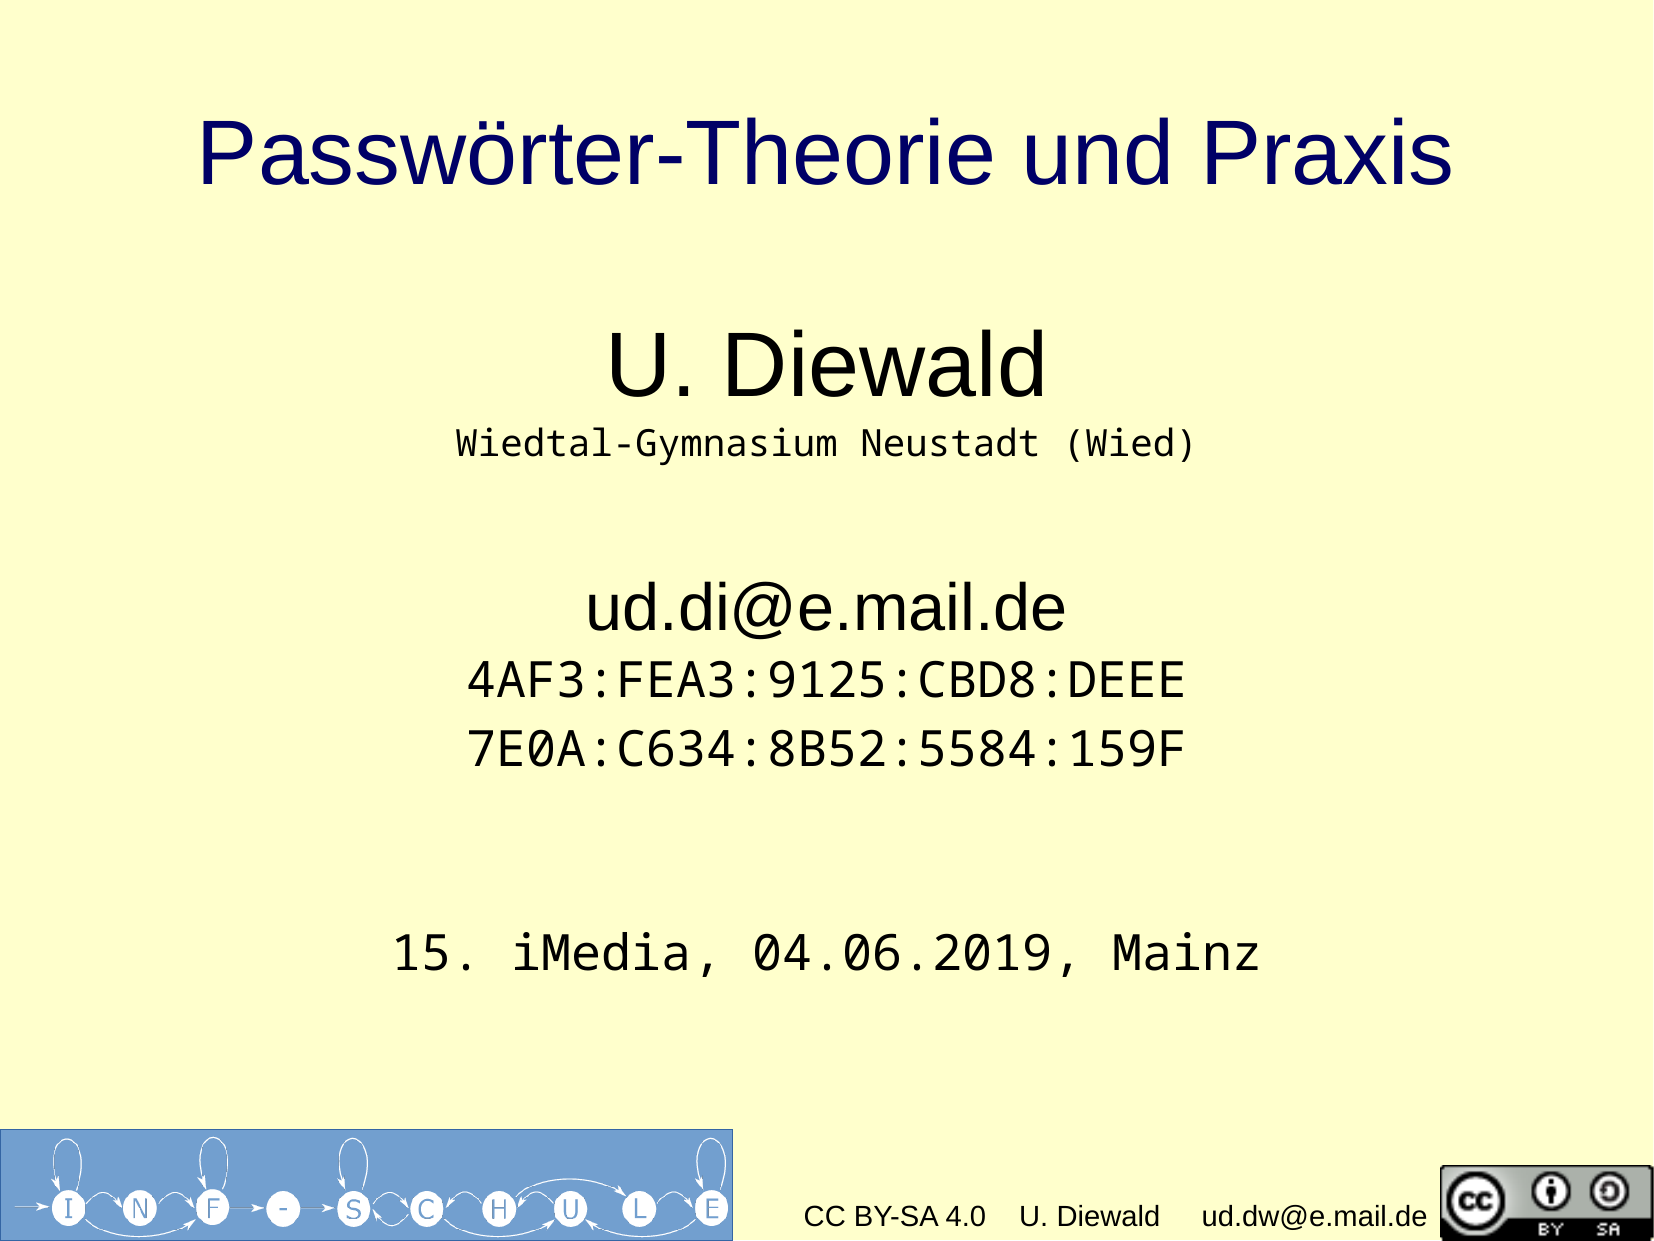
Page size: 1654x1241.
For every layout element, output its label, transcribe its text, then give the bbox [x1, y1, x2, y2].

title Passwörter-Theorie und Praxis [82, 49, 1571, 257]
picture [11, 1133, 733, 1240]
subtitle U. Diewald Wiedtal-Gymnasium Neustadt (Wied) ud.di@e.mail.de 4AF3:FEA3:9125:CBD8:DEEE 7E0A:C634:8B52:5584:159F 15. iMedia, 04.06.2019, Mainz [82, 290, 1571, 1010]
picture [1440, 1165, 1654, 1241]
